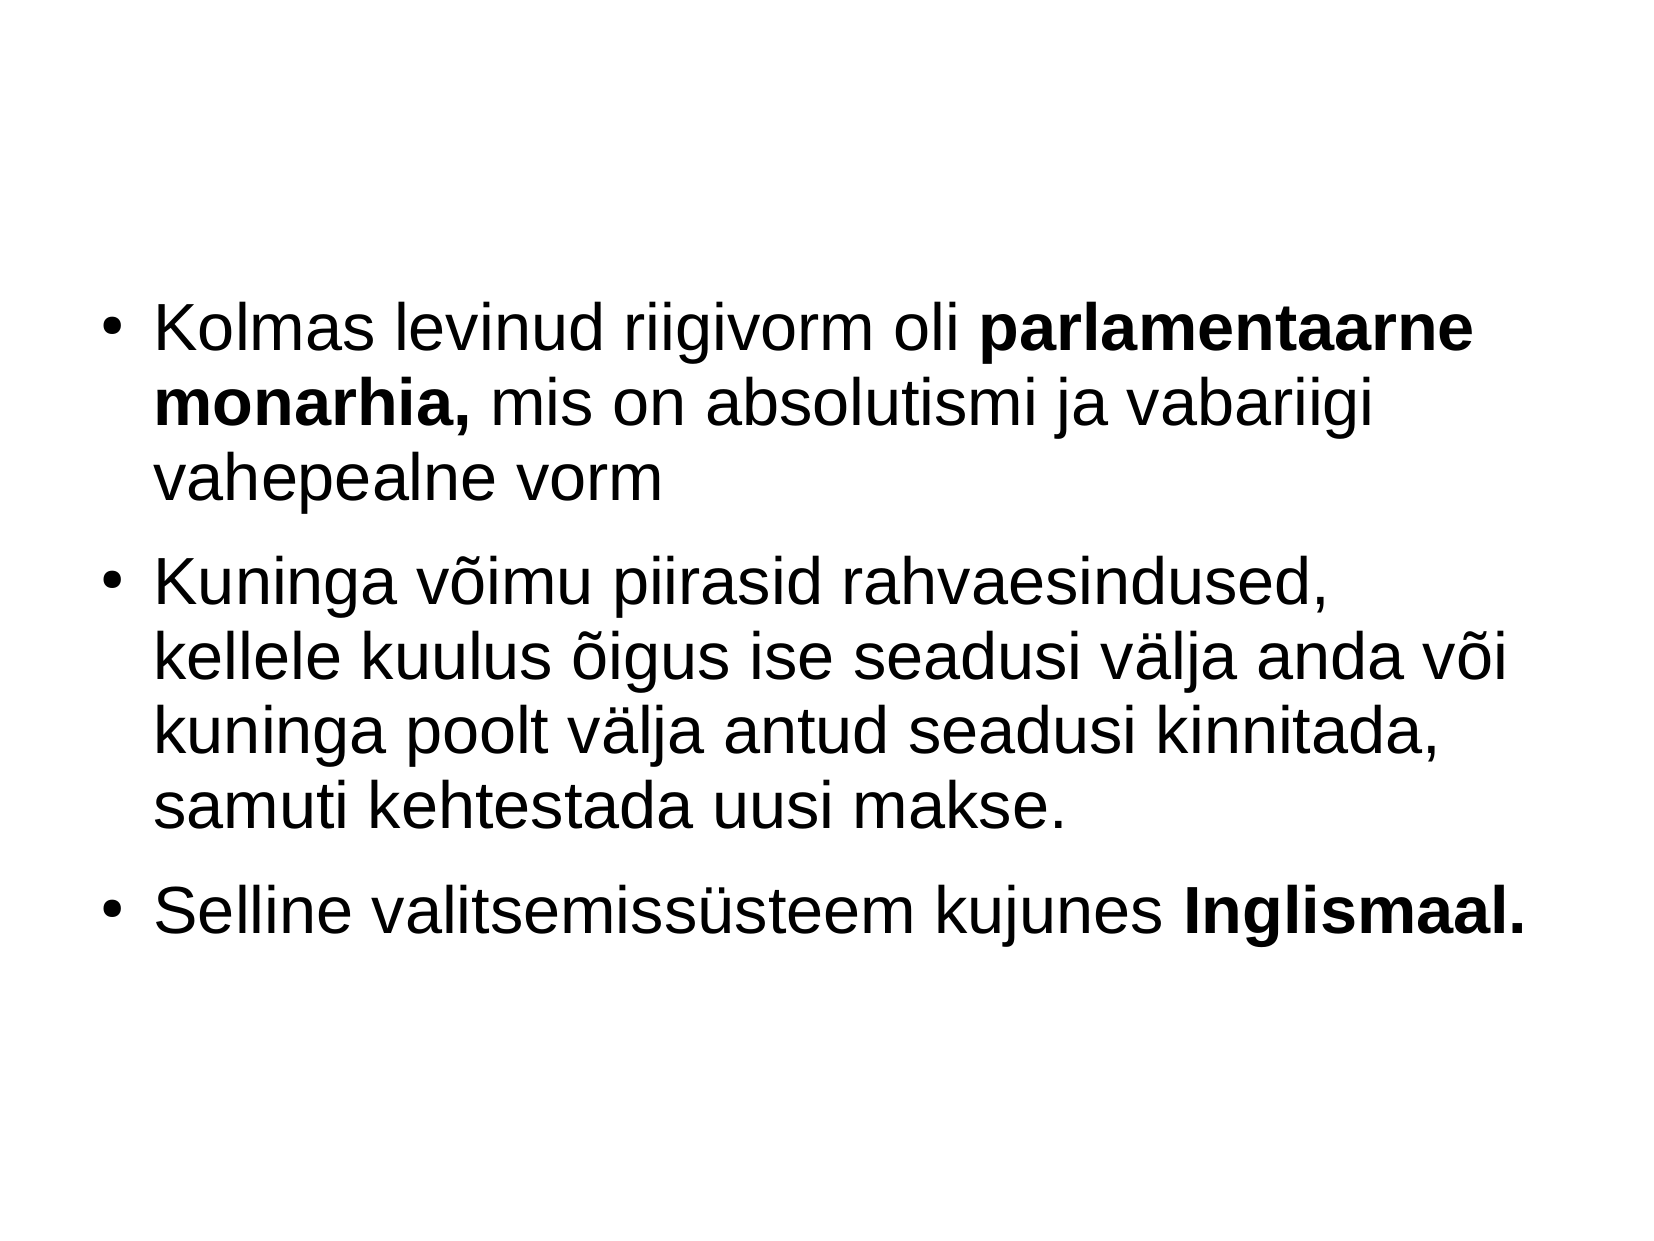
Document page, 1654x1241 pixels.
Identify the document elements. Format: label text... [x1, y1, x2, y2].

list Kolmas levinud riigivorm oli parlamentaarne monarhia, mis on absolutismi ja vabariigi vahepealne vorm Kuninga võimu piirasid rahvaesindused, kellele kuulus õigus ise seadusi välja anda või kuninga poolt välja antud seadusi kinnitada, samuti kehtestada uusi makse. Selline valitsemissüsteem kujunes Inglismaal. [82, 290, 1538, 1010]
